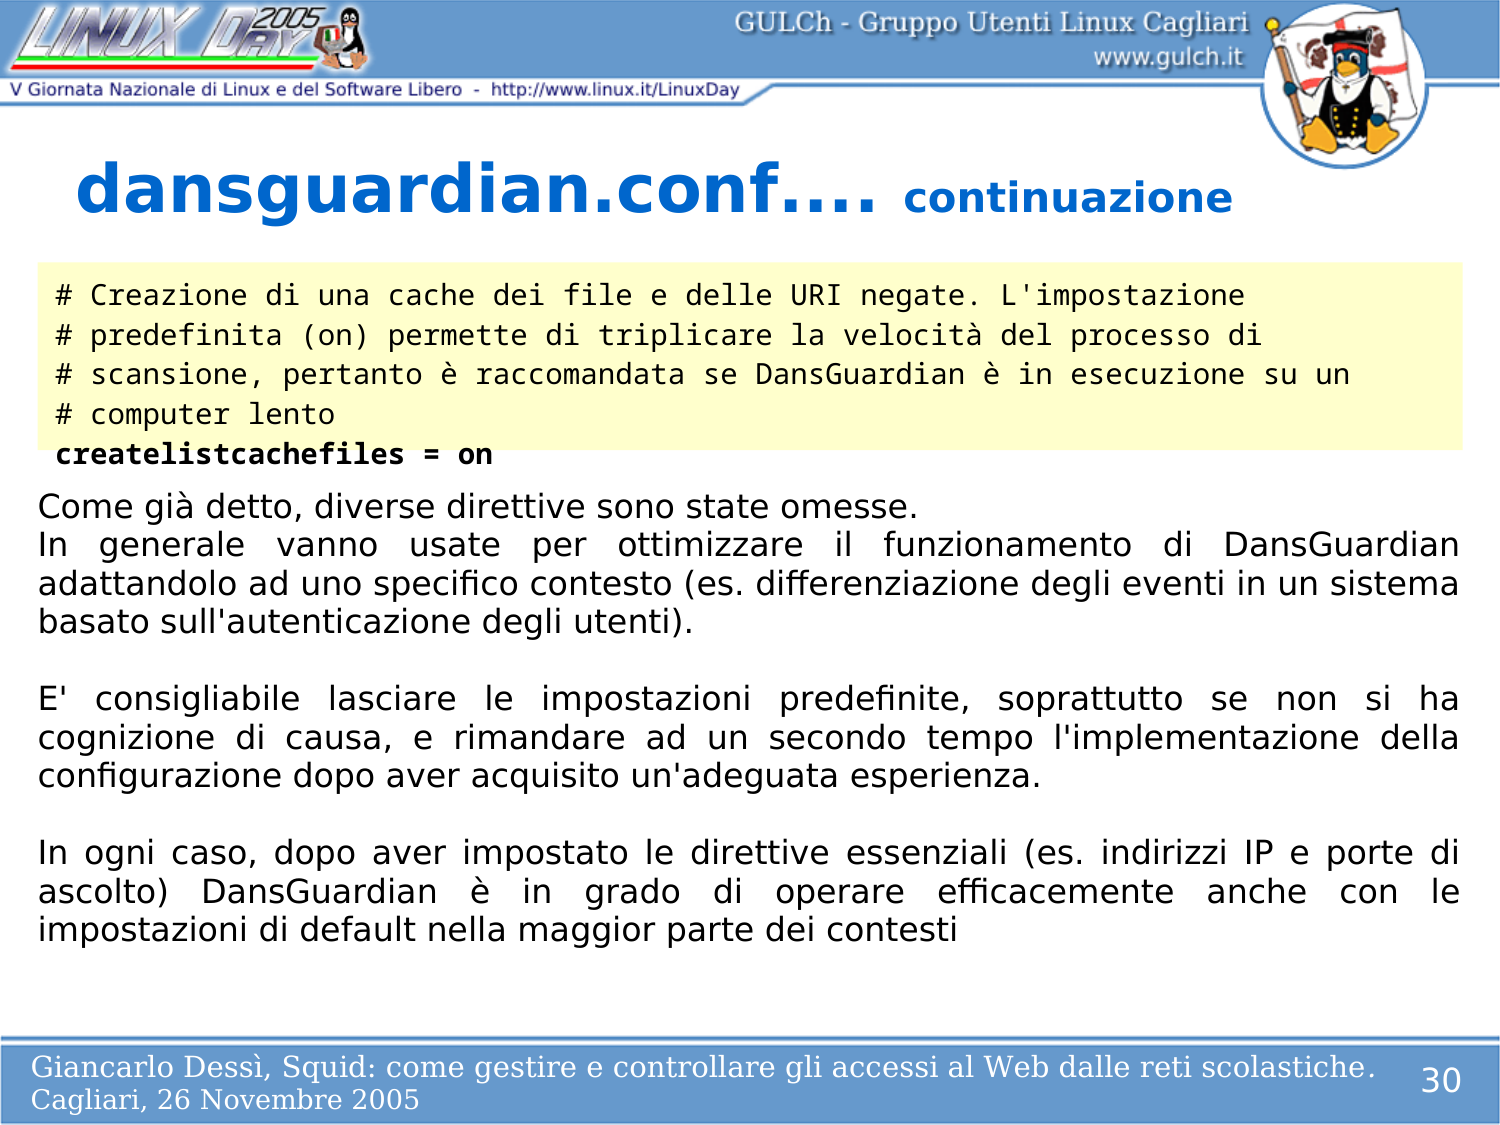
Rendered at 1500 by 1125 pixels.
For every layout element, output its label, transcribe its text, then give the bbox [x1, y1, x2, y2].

picture [0, 0, 1500, 1125]
text_box Come già detto, diverse direttive sono state omesse. In generale vanno usate per ottimizzare il funzionamento di DansGuardian adattandolo ad uno specifico contesto (es. differenziazione degli eventi in un sistema basato sull'autenticazione degli utenti). E' consigliabile lasciare le impostazioni predefinite, soprattutto se non si ha cognizione di causa, e rimandare ad un secondo tempo l'implementazione della configurazione dopo aver acquisito un'adeguata esperienza. In ogni caso, dopo aver impostato le direttive essenziali (es. indirizzi IP e porte di ascolto) DansGuardian è in grado di operare efficacemente anche con le impostazioni di default nella maggior parte dei contesti [37, 487, 1463, 1000]
text_box # Creazione di una cache dei file e delle URI negate. L'impostazione # predefinita (on) permette di triplicare la velocità del processo di # scansione, pertanto è raccomandata se DansGuardian è in esecuzione su un # computer lento createlistcachefiles = on [37, 262, 1463, 451]
text_box dansguardian.conf.... continuazione [75, 150, 1234, 229]
